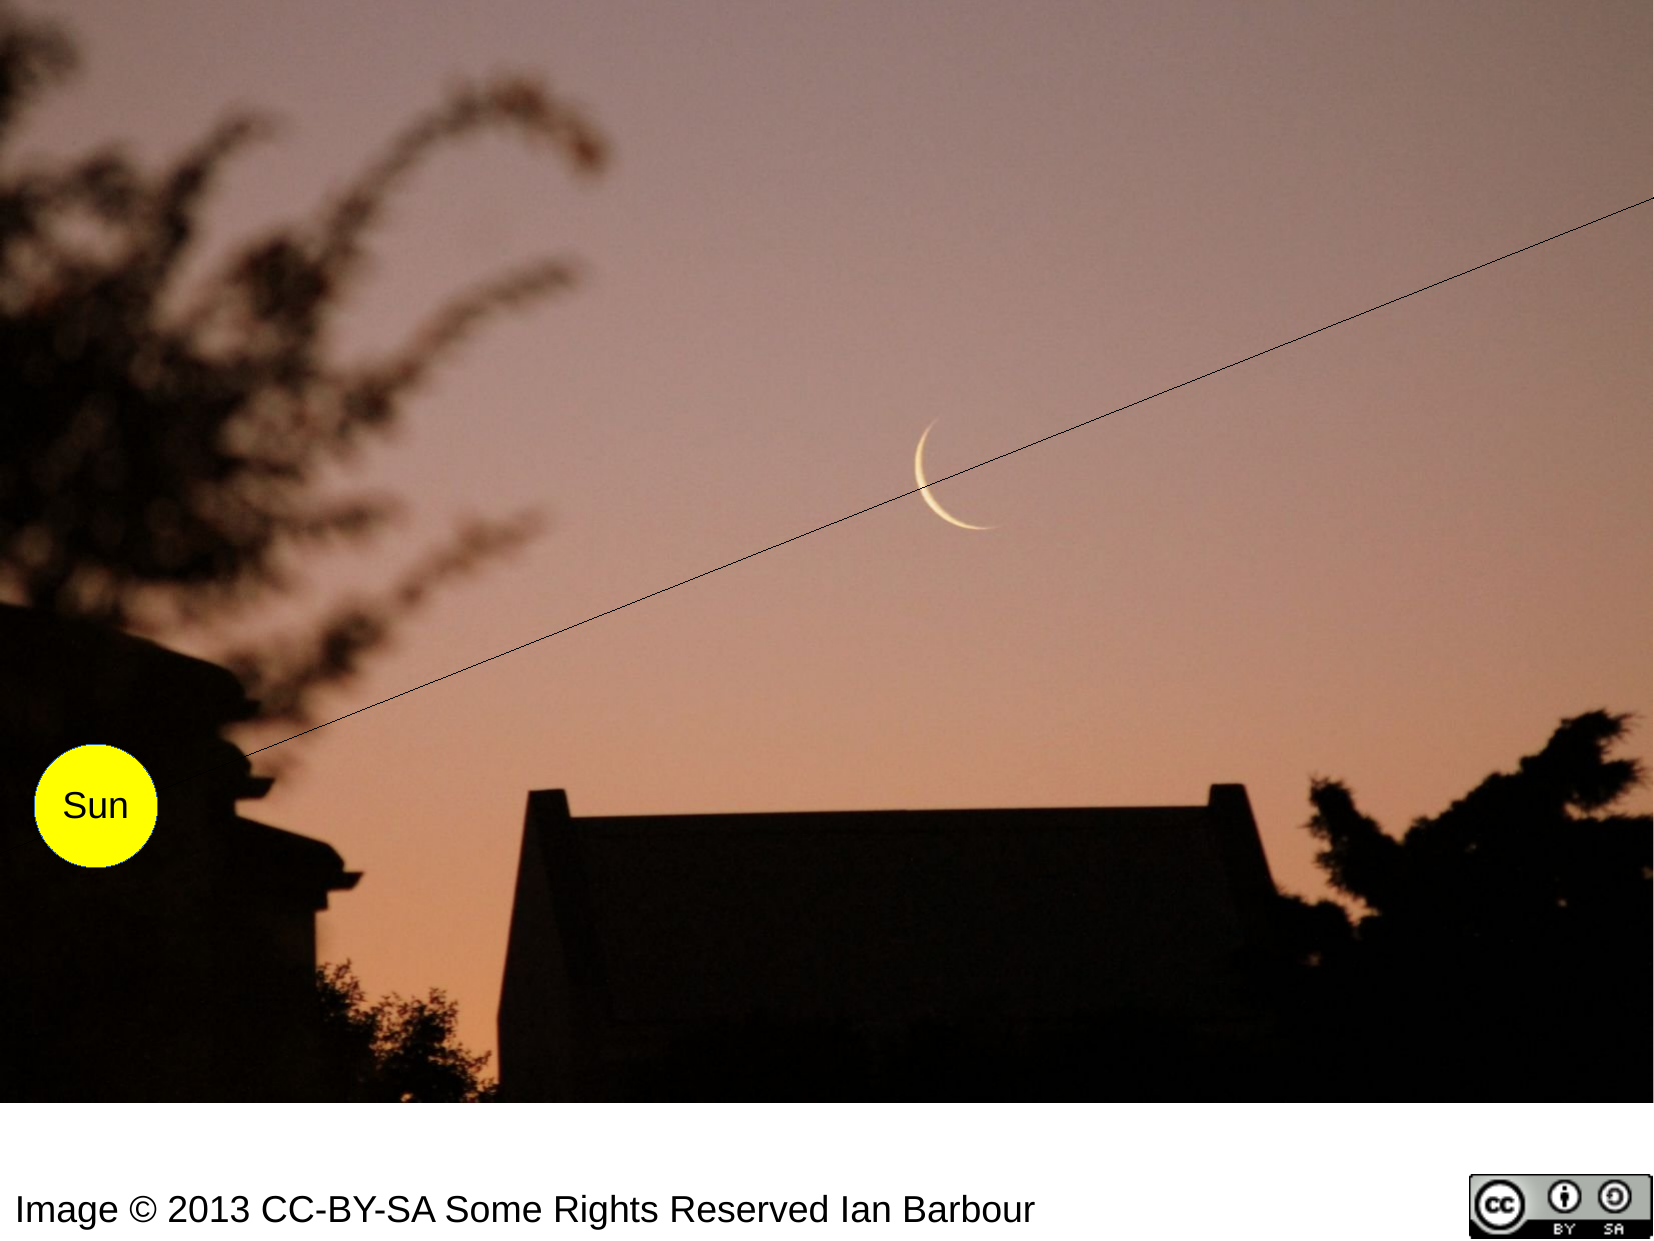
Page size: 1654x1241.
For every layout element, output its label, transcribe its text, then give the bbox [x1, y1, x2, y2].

picture [1469, 1174, 1653, 1239]
picture [0, 0, 1654, 1103]
text_box Sun [34, 744, 158, 868]
text_box Image © 2013 CC-BY-SA Some Rights Reserved Ian Barbour [0, 1180, 1062, 1238]
